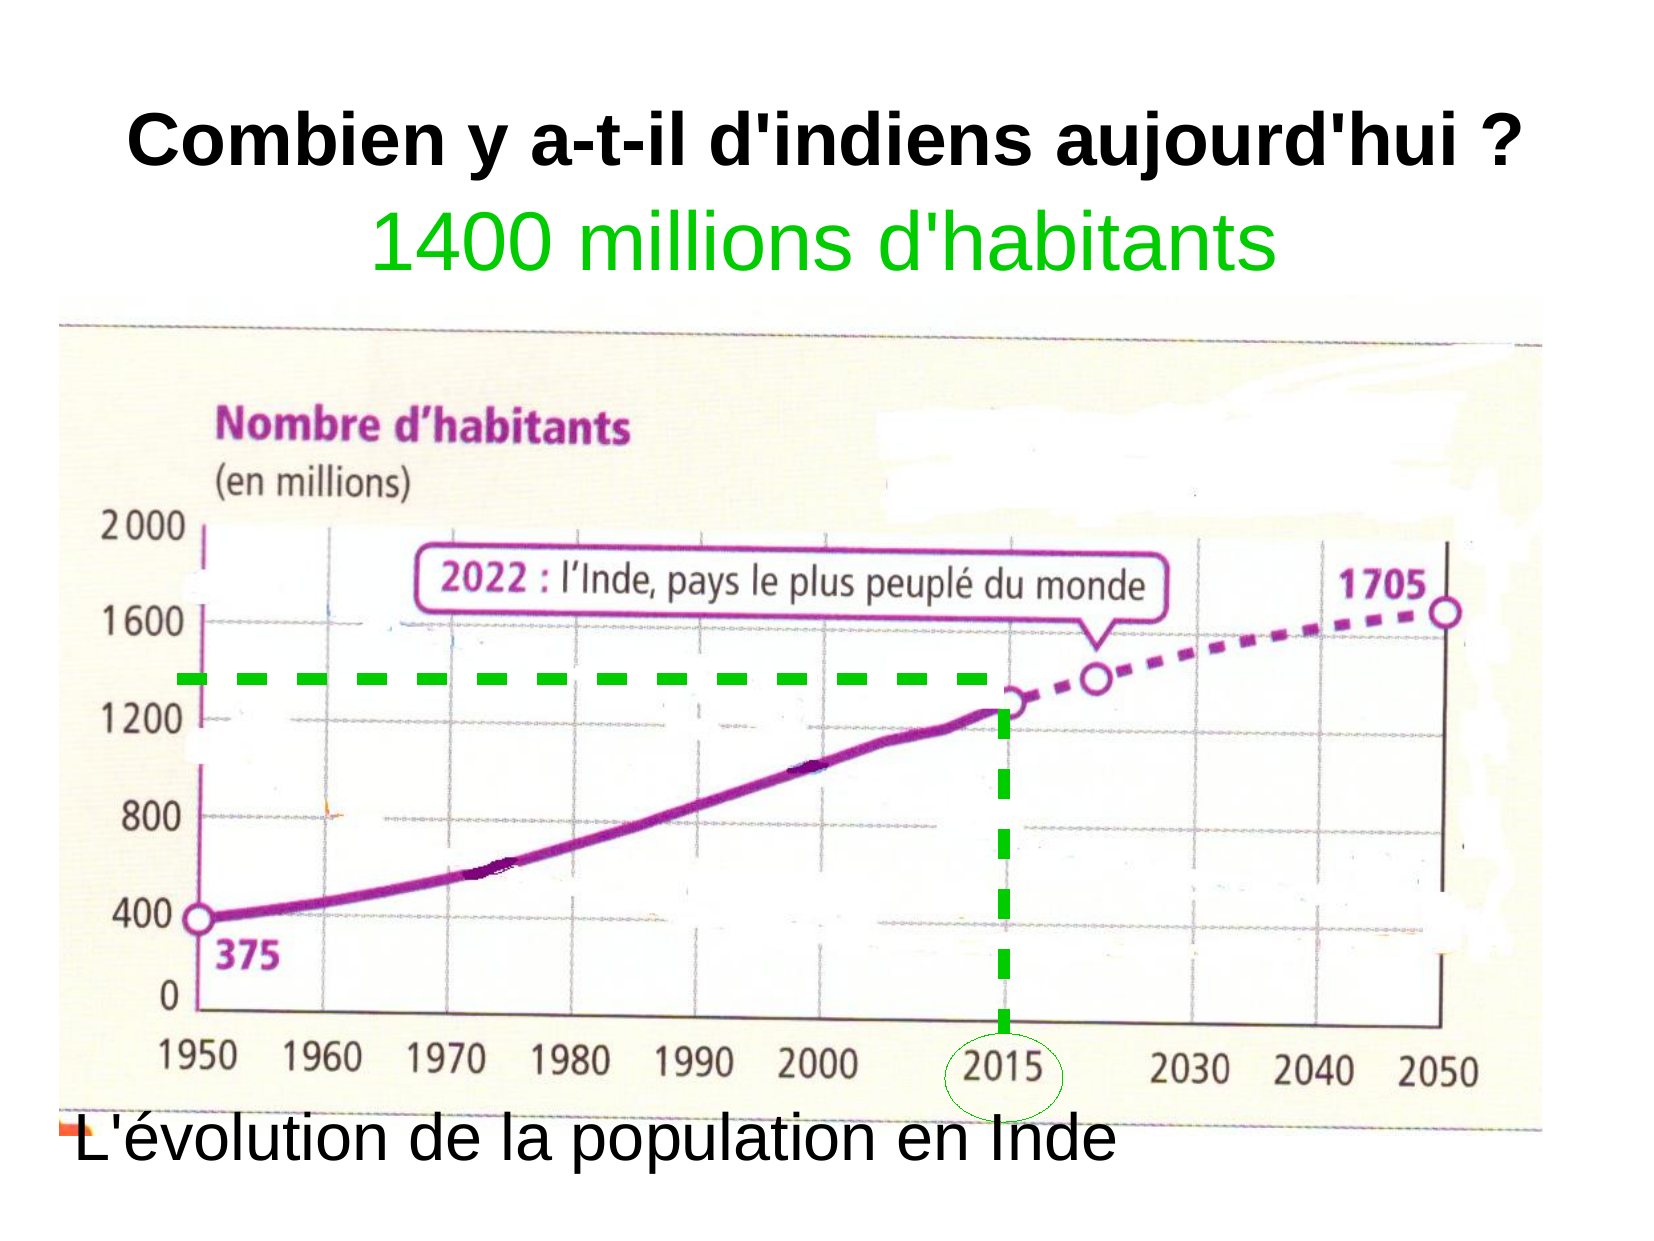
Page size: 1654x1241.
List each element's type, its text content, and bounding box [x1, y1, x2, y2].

text_box [885, 649, 1004, 709]
title Combien y a-t-il d'indiens aujourd'hui ? [82, 29, 1571, 250]
text_box 1400 millions d'habitants [354, 187, 1447, 296]
text_box L'évolution de la population en Inde [59, 1092, 1506, 1183]
picture [59, 295, 1543, 1136]
